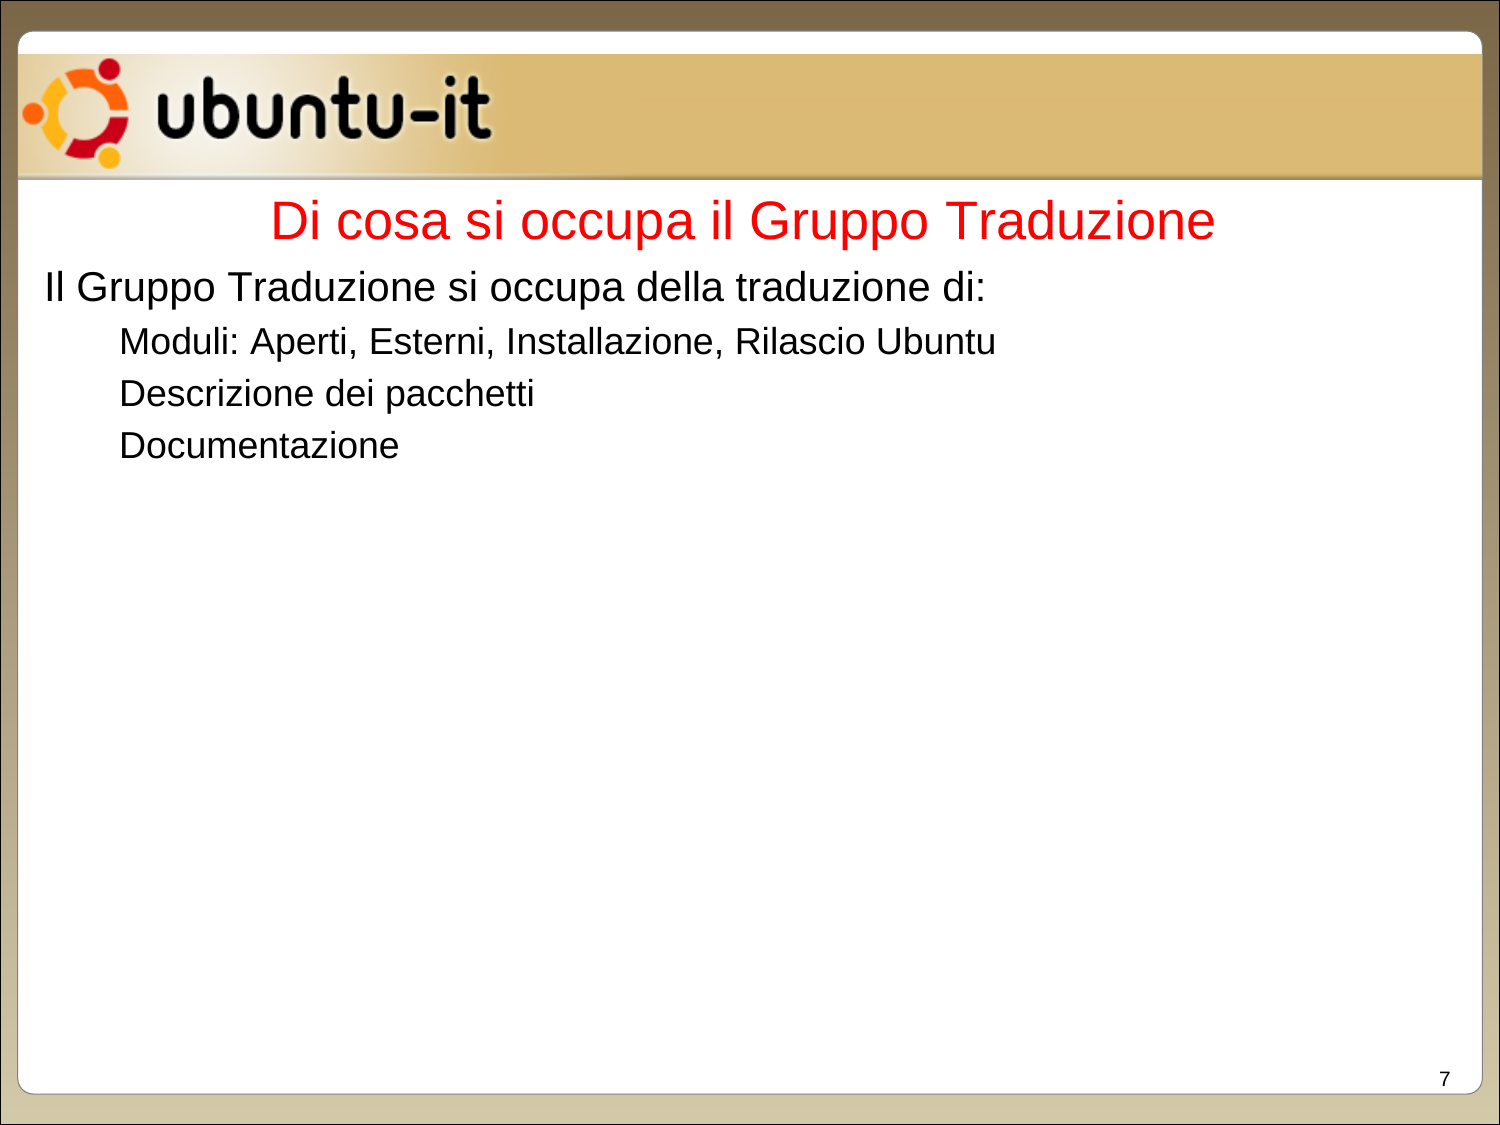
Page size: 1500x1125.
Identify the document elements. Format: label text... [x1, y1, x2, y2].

picture [18, 54, 1483, 180]
title Di cosa si occupa il Gruppo Traduzione [17, 178, 1471, 262]
list Il Gruppo Traduzione si occupa della traduzione di: Moduli: Aperti, Esterni, Installazione, Rilascio Ubuntu Descrizione dei pacchetti Documentazione [29, 255, 1471, 977]
